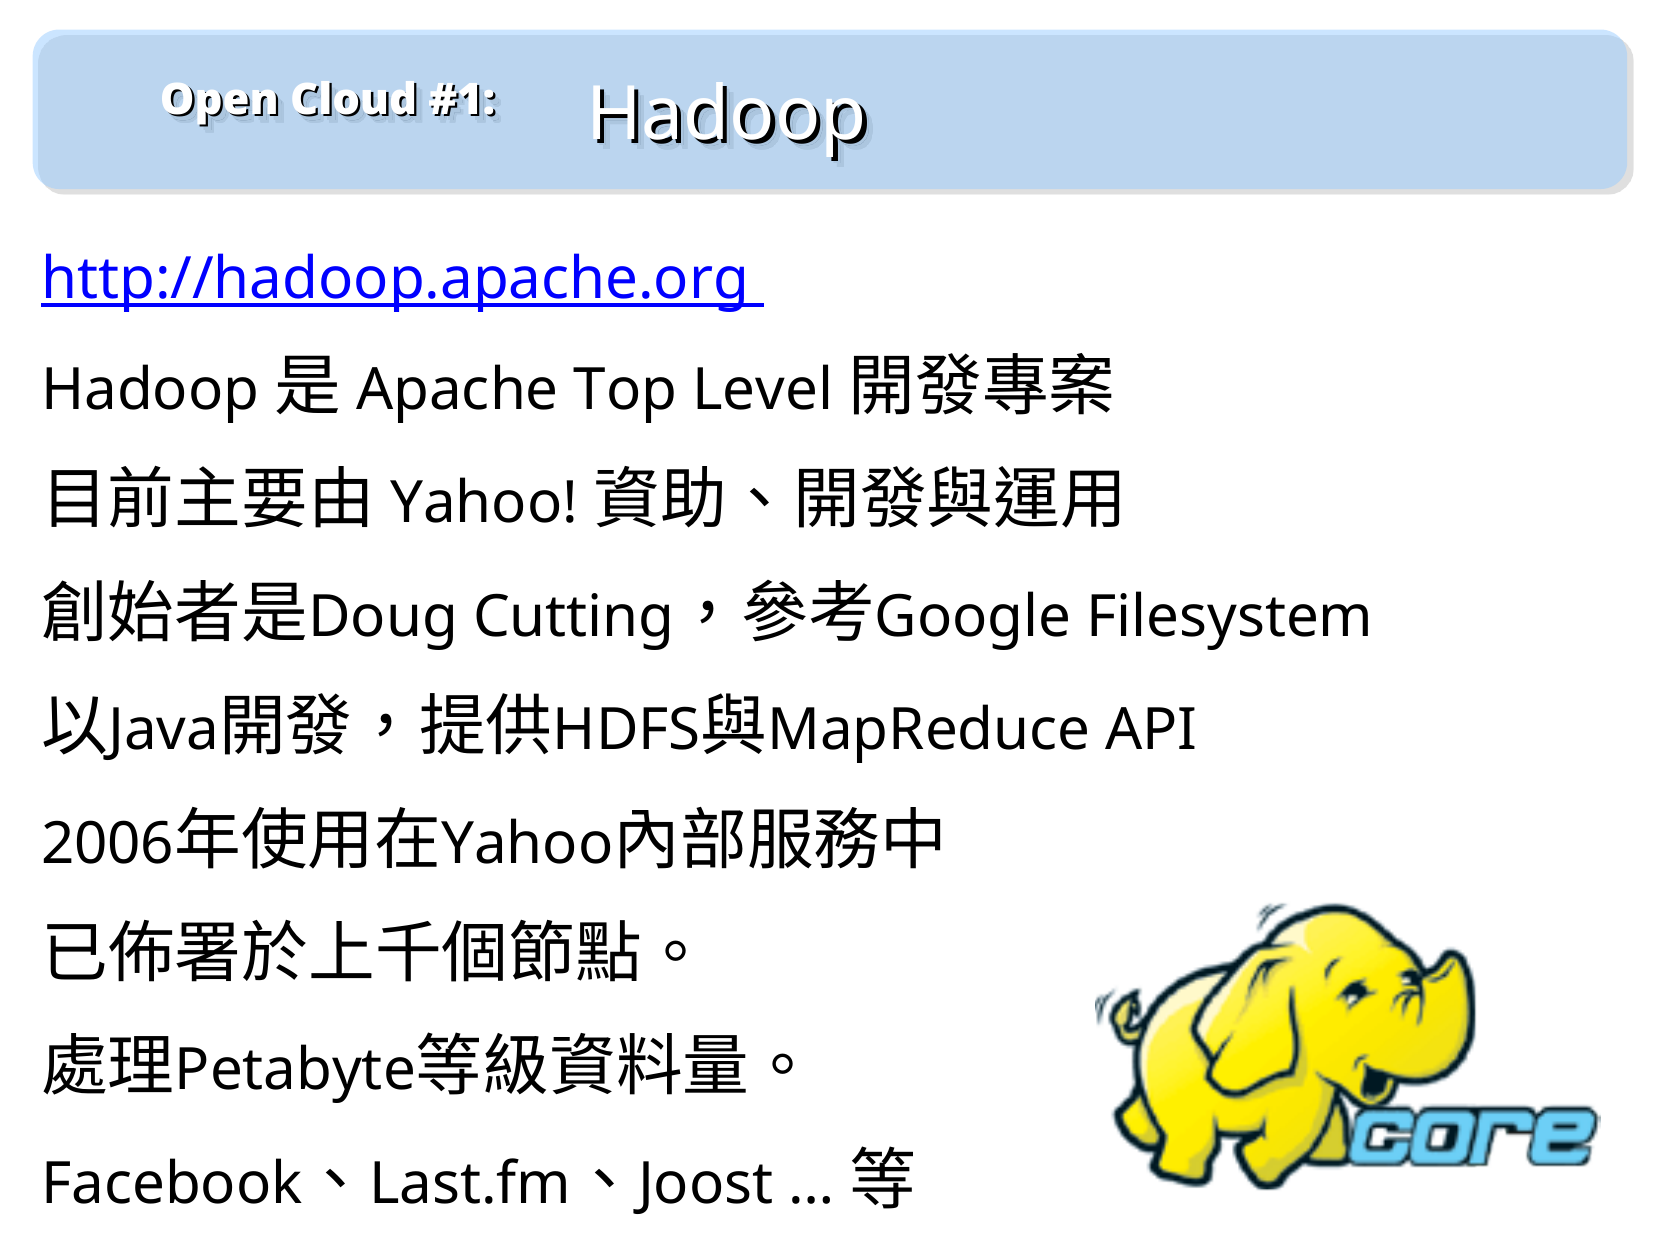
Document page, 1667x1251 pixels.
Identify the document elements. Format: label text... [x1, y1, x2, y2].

text_box Open Cloud #1: Hadoop [32, 29, 1628, 190]
list http://hadoop.apache.org Hadoop 是 Apache Top Level 開發專案 目前主要由 Yahoo! 資助、開發與運用 創始者是Doug Cutting，參考Google Filesystem 以Java開發，提供HDFS與MapReduce API 2006年使用在Yahoo內部服務中 已佈署於上千個節點。 處理Petabyte等級資料量。 Facebook、Last.fm、Joost … 等 著名網路服務均有採用Hadoop。 [41, 236, 1607, 1119]
picture [1095, 898, 1601, 1194]
